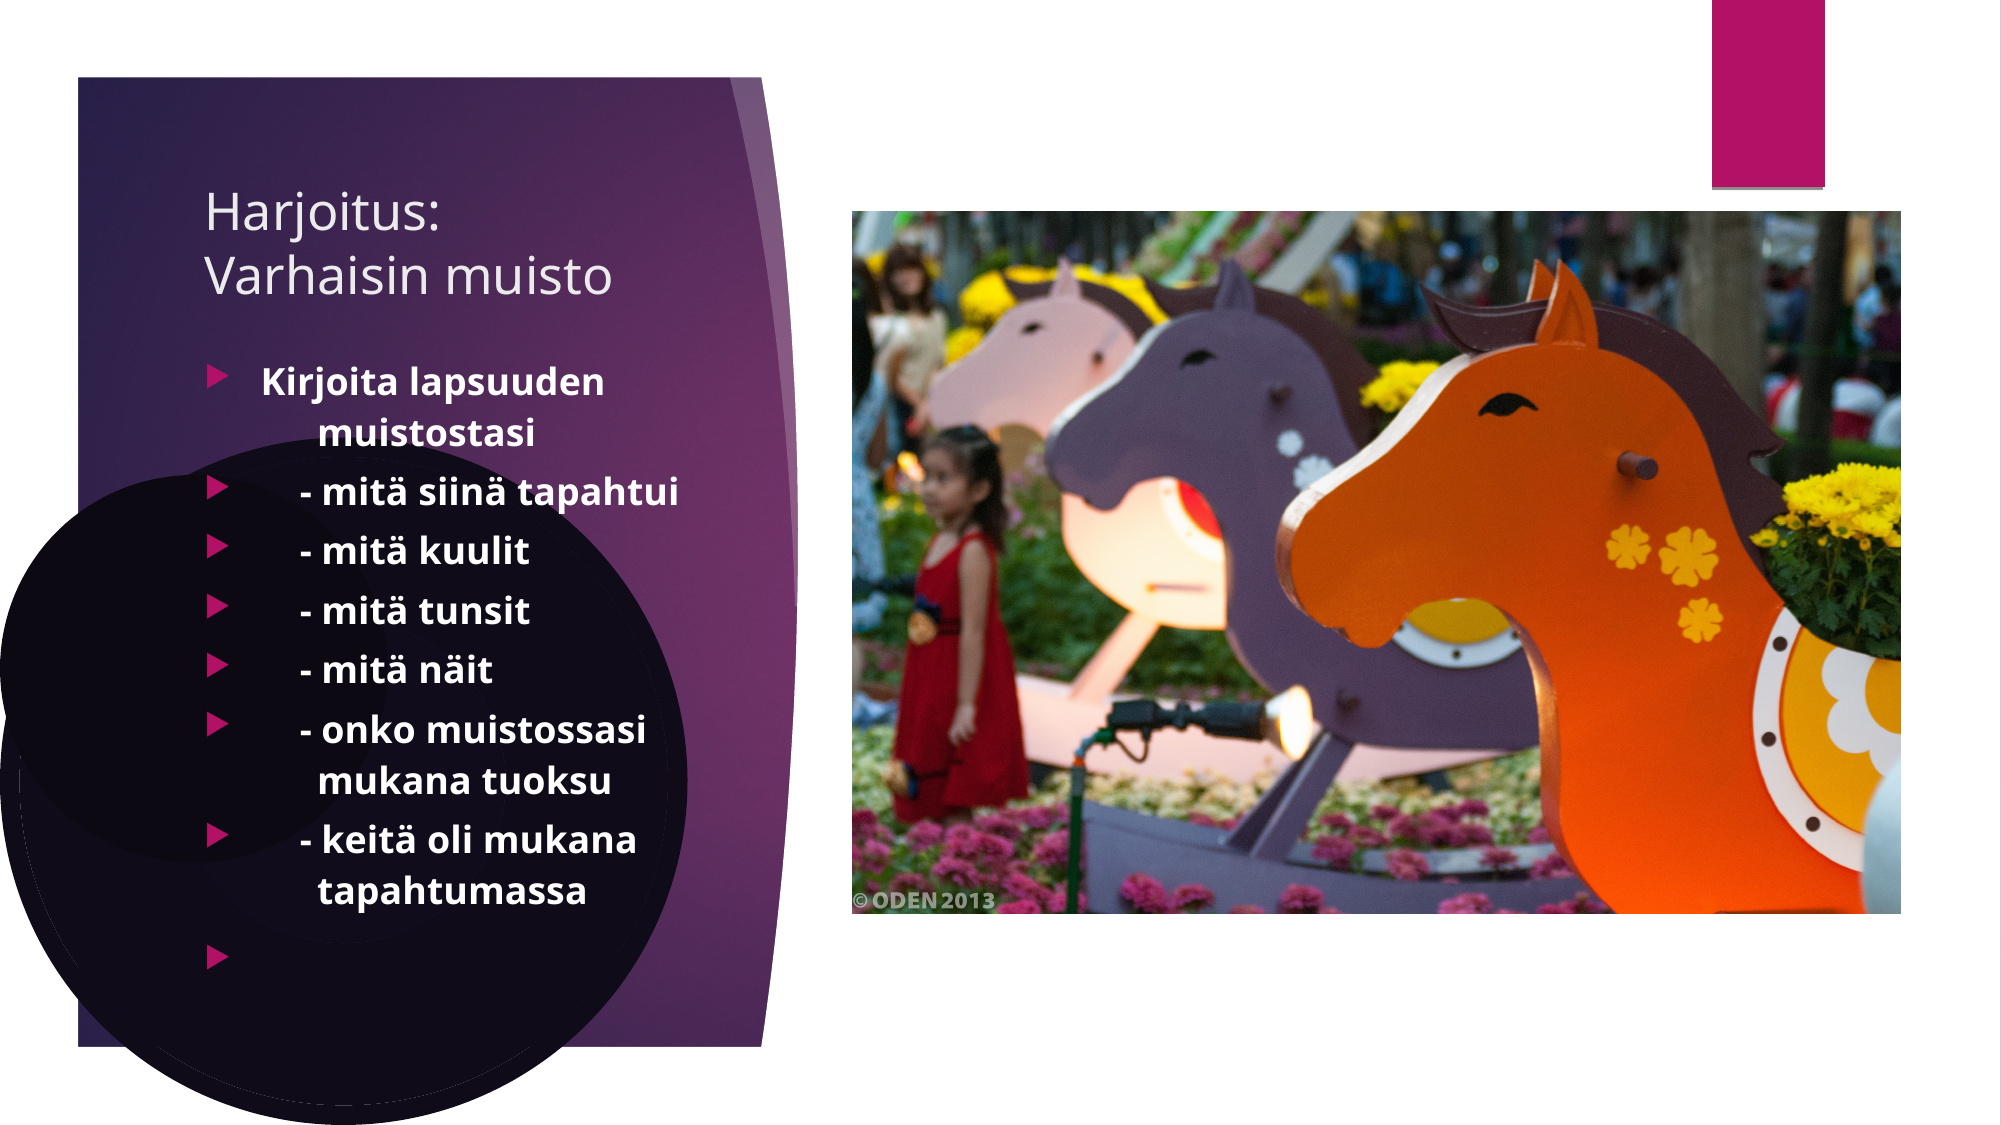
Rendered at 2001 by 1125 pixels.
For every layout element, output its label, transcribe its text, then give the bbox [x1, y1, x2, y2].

picture [852, 211, 1901, 914]
list Kirjoita lapsuuden muistostasi - mitä siinä tapahtui - mitä kuulit - mitä tunsit - mitä näit - onko muistossasi mukana tuoksu - keitä oli mukana tapahtumassa [189, 347, 704, 988]
text_box [0, 0, 2000, 1125]
title Harjoitus: Varhaisin muisto [189, 159, 673, 328]
